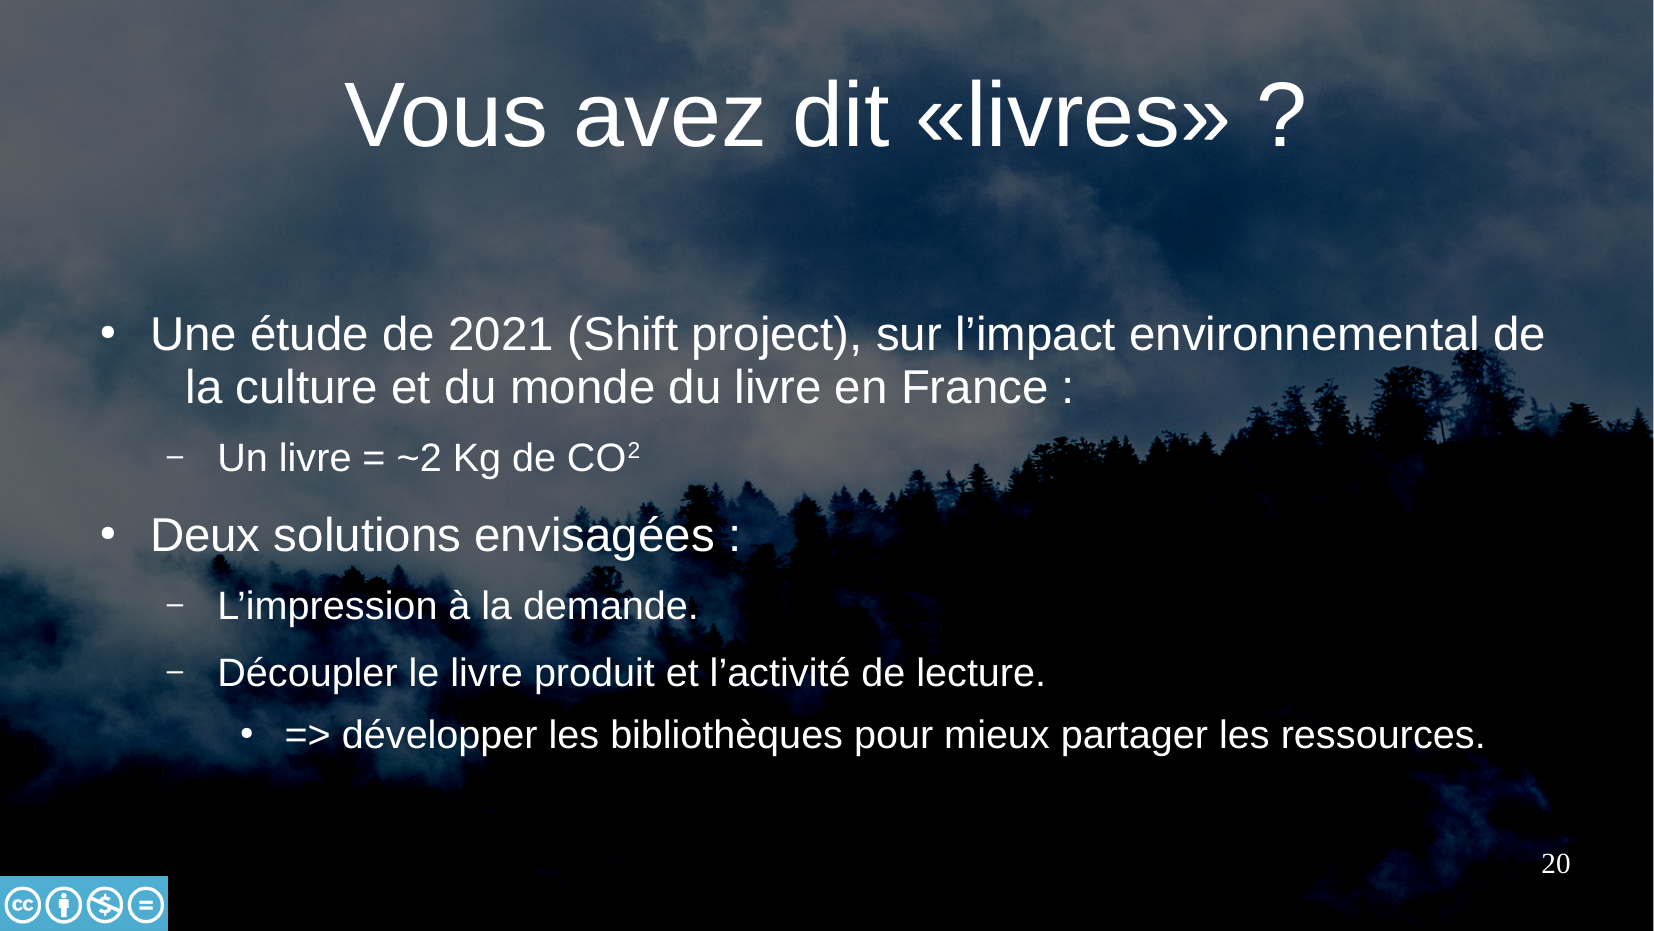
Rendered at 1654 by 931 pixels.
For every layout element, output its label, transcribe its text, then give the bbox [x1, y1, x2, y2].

list Une étude de 2021 (Shift project), sur l’impact environnemental de la culture et du monde du livre en France : Un livre = ~2 Kg de CO2 Deux solutions envisagées : L’impression à la demande. Découpler le livre produit et l’activité de lecture. => développer les bibliothèques pour mieux partager les ressources. [82, 217, 1571, 758]
title Vous avez dit «livres» ? [82, 37, 1571, 193]
picture [0, 876, 168, 931]
